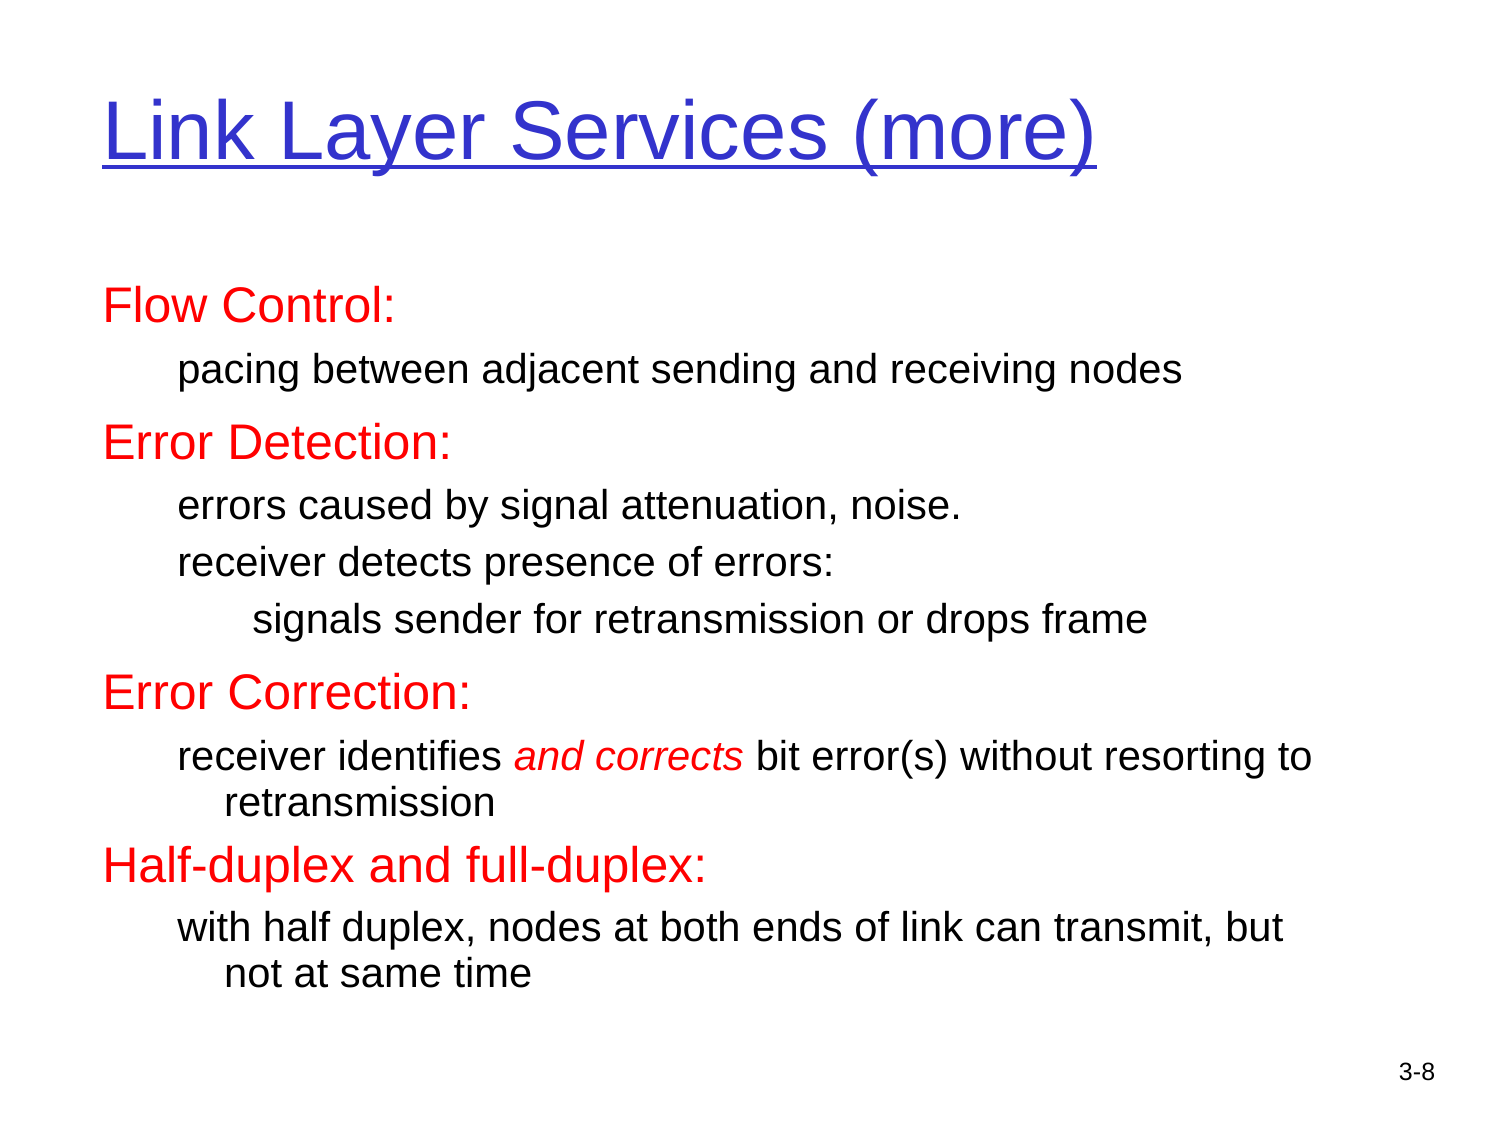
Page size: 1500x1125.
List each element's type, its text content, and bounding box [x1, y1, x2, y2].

list Flow Control: pacing between adjacent sending and receiving nodes Error Detection: errors caused by signal attenuation, noise. receiver detects presence of errors: signals sender for retransmission or drops frame Error Correction: receiver identifies and corrects bit error(s) without resorting to retransmission Half-duplex and full-duplex: with half duplex, nodes at both ends of link can transmit, but not at same time [87, 262, 1363, 1026]
title Link Layer Services (more) [87, 37, 1363, 225]
